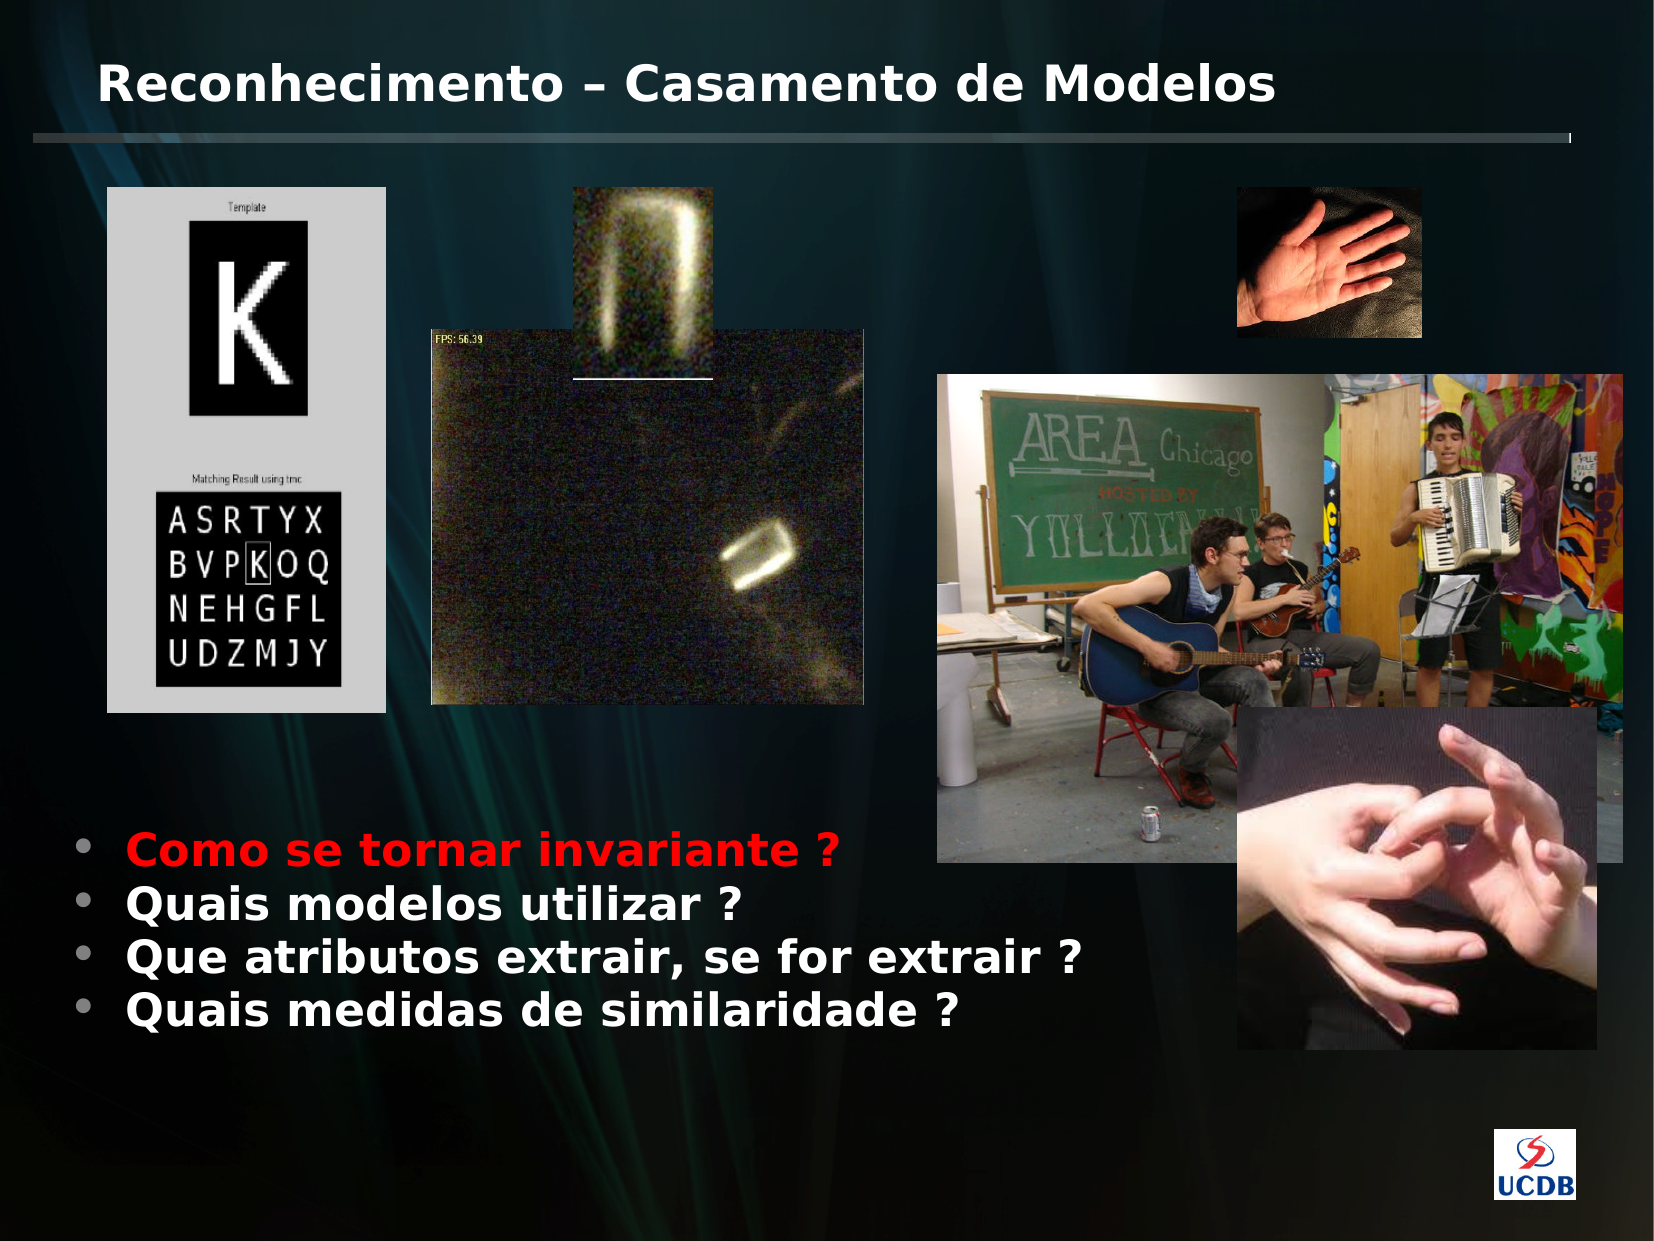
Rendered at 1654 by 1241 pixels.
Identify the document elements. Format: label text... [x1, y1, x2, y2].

picture [0, 0, 1654, 1241]
text_box Como se tornar invariante ? Quais modelos utilizar ? Que atributos extrair, se for extrair ? Quais medidas de similaridade ? [58, 707, 1093, 1042]
text_box Reconhecimento – Casamento de Modelos [82, 45, 1294, 119]
